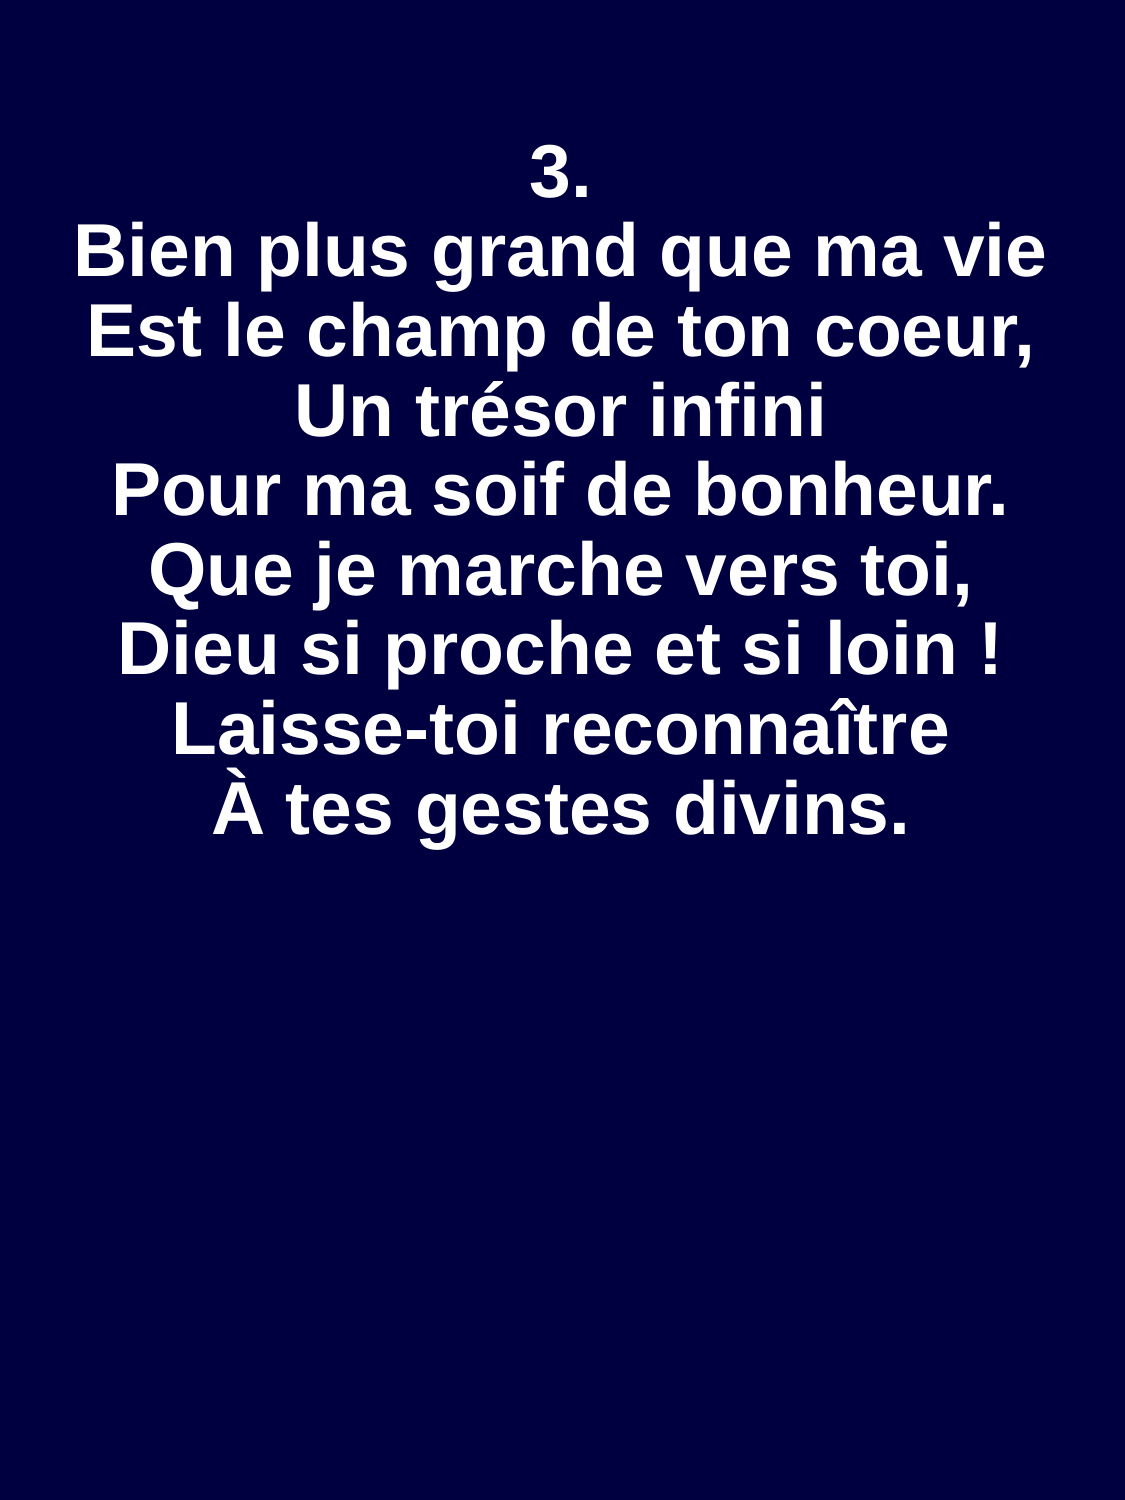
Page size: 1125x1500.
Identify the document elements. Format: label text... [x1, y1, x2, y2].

text_box 3. Bien plus grand que ma vie Est le champ de ton coeur, Un trésor infini Pour ma soif de bonheur. Que je marche vers toi, Dieu si proche et si loin ! Laisse-toi reconnaître À tes gestes divins. [11, 35, 1111, 1441]
